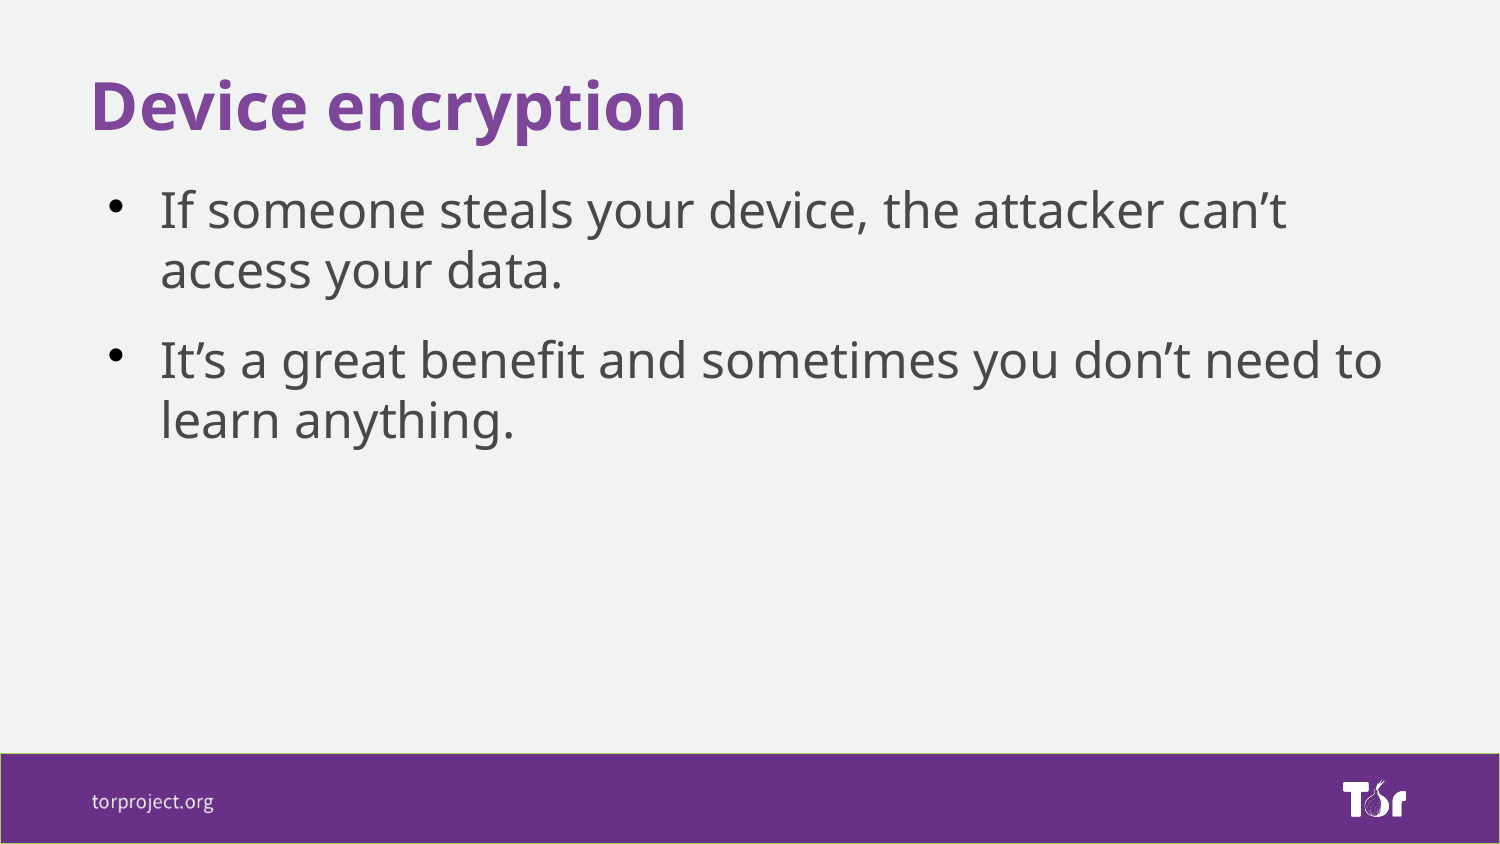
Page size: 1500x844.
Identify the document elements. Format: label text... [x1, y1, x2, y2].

picture [1343, 778, 1406, 817]
text_box If someone steals your device, the attacker can’t access your data. It’s a great benefit and sometimes you don’t need to learn anything. [74, 171, 1425, 729]
text_box Device encryption [74, 33, 1425, 171]
picture [75, 780, 604, 821]
